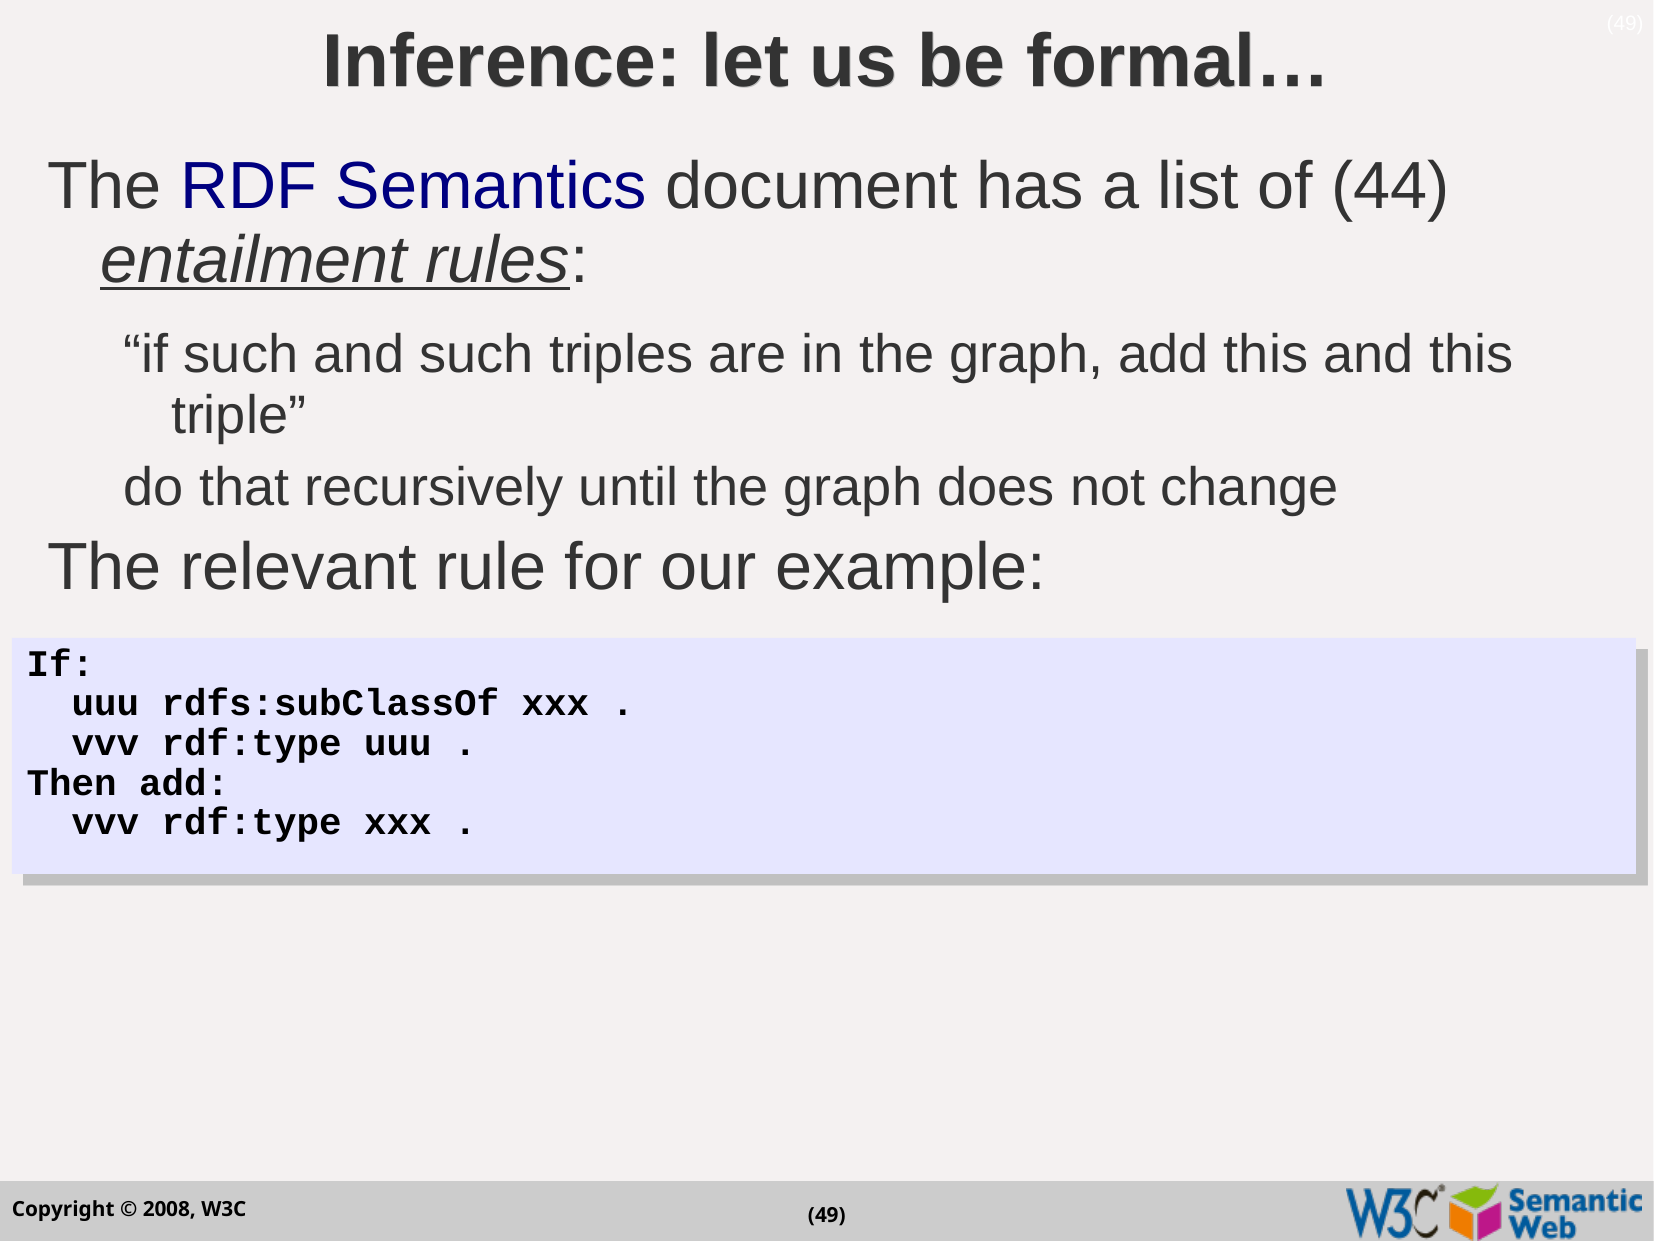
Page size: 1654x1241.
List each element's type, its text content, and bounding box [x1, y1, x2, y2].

text_box If: uuu rdfs:subClassOf xxx . vvv rdf:type uuu . Then add: vvv rdf:type xxx . [11, 637, 1636, 874]
picture [1346, 1181, 1642, 1241]
title Inference: let us be formal… [0, 0, 1654, 119]
list The RDF Semantics document has a list of (44) entailment rules: “if such and such triples are in the graph, add this and this triple” do that recursively until the graph does not change The relevant rule for our example: [29, 147, 1624, 604]
